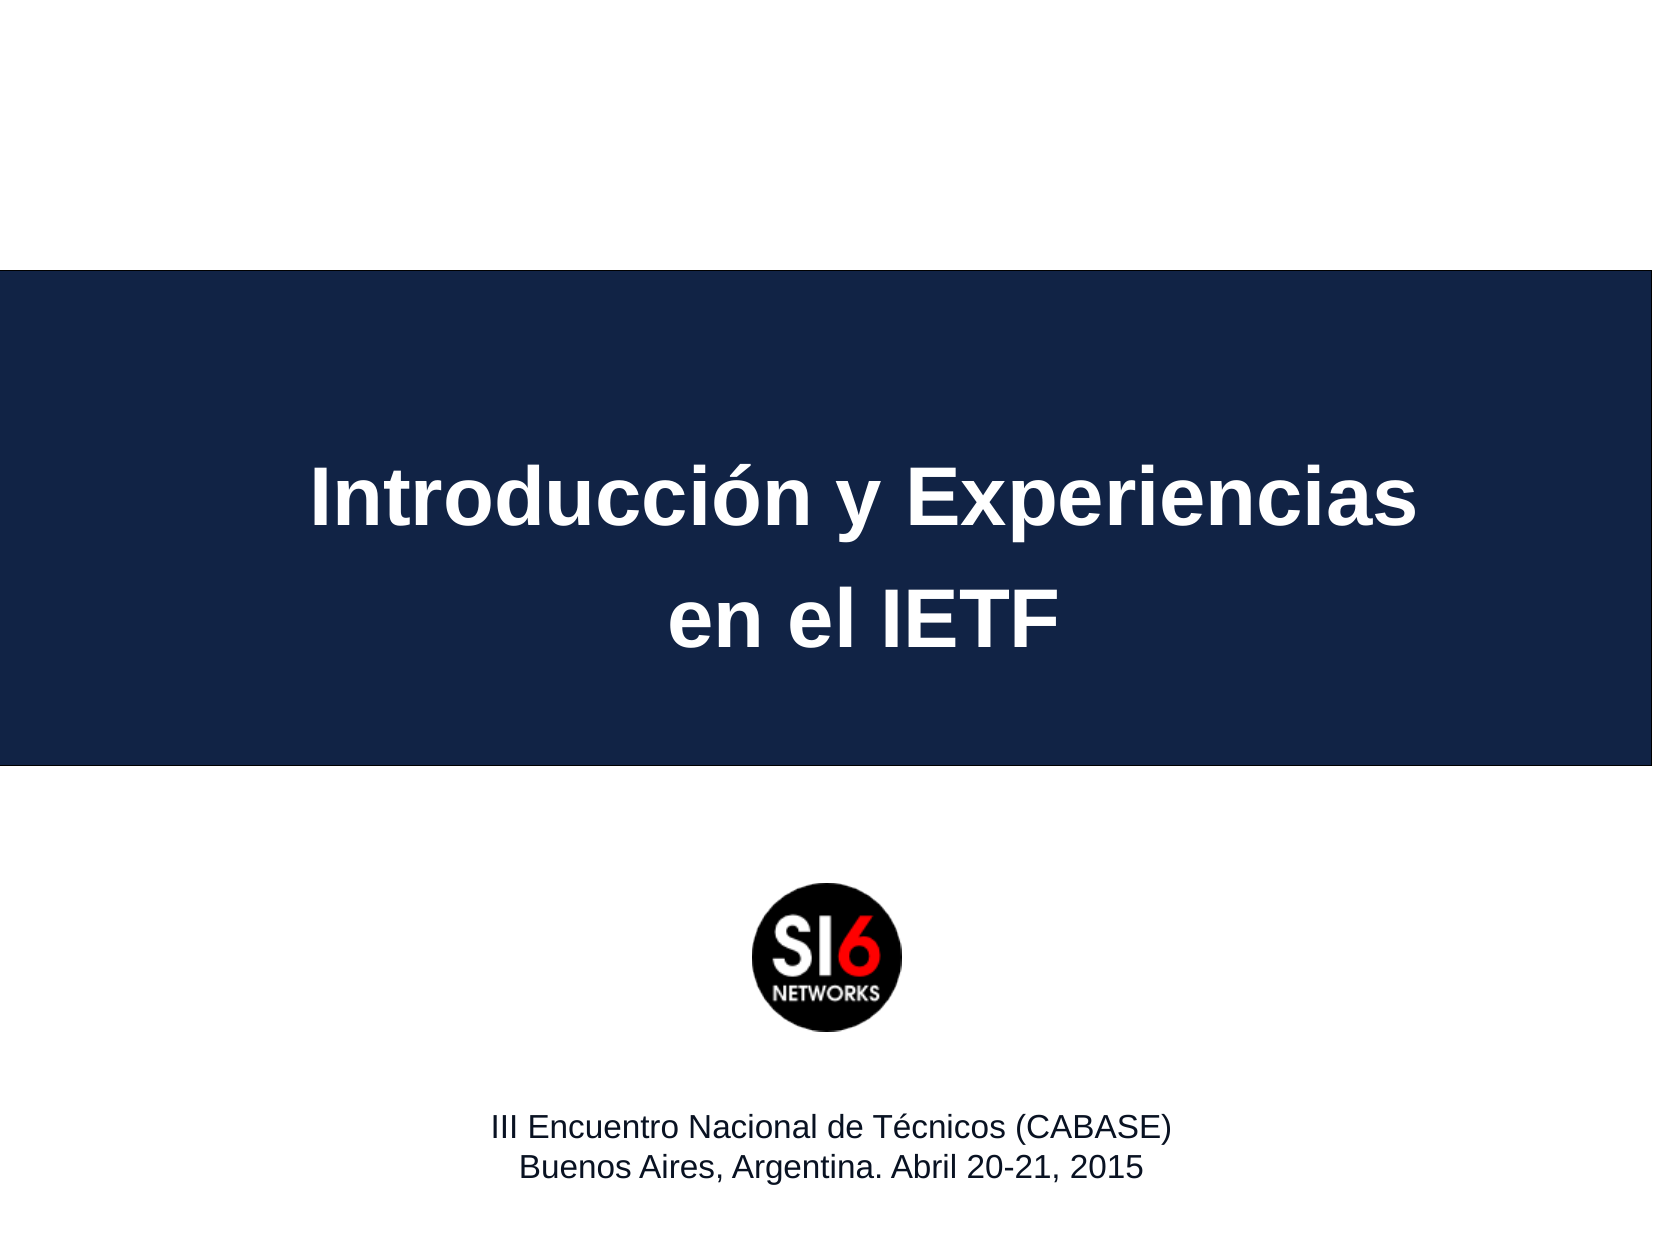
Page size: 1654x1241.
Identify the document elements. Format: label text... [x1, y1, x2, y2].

picture [752, 883, 902, 1032]
list Introducción y Experiencias en el IETF [67, 450, 1591, 676]
list III Encuentro Nacional de Técnicos (CABASE) Buenos Aires, Argentina. Abril 20-21, 2015 [331, 1108, 1262, 1214]
